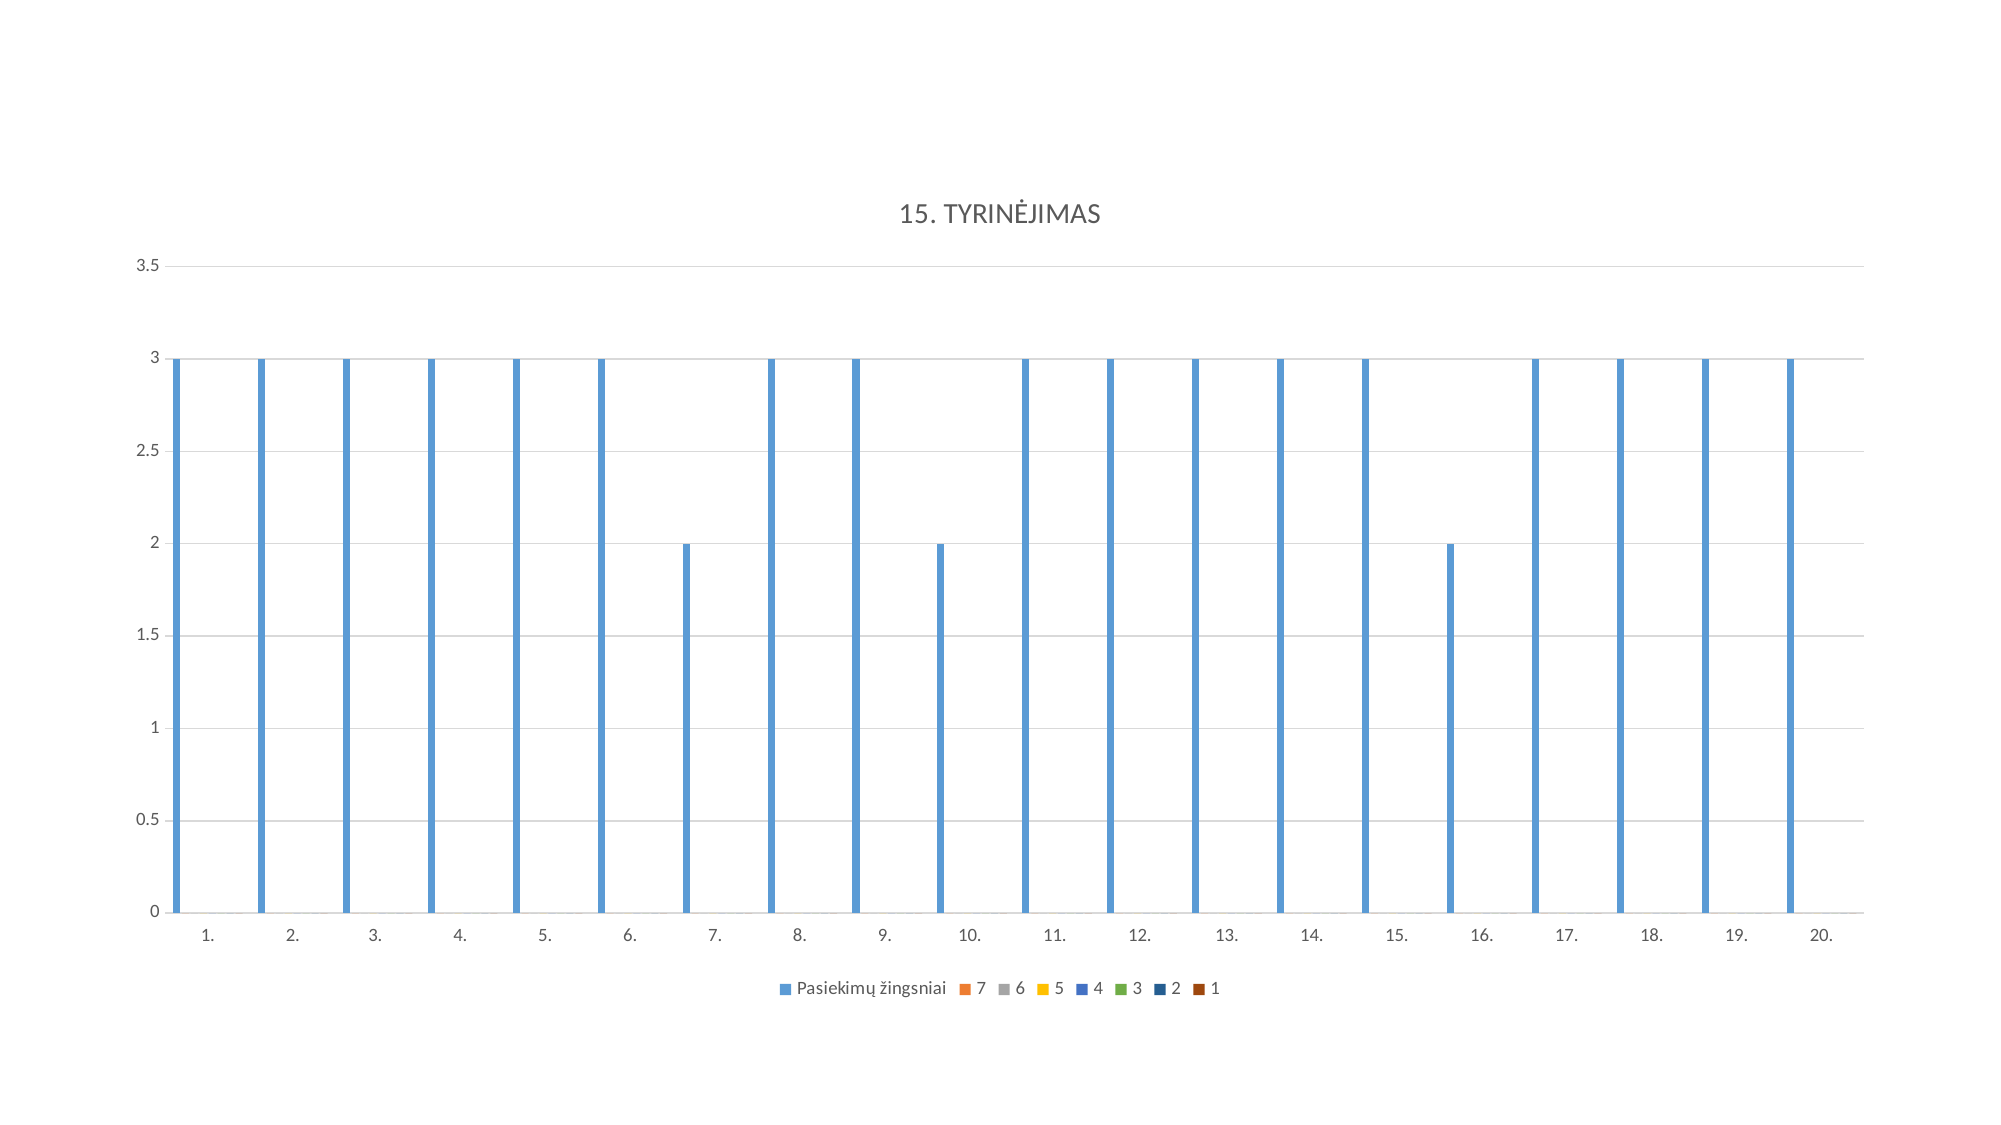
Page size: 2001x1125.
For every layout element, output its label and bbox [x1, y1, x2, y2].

chart [99, 168, 1900, 1006]
